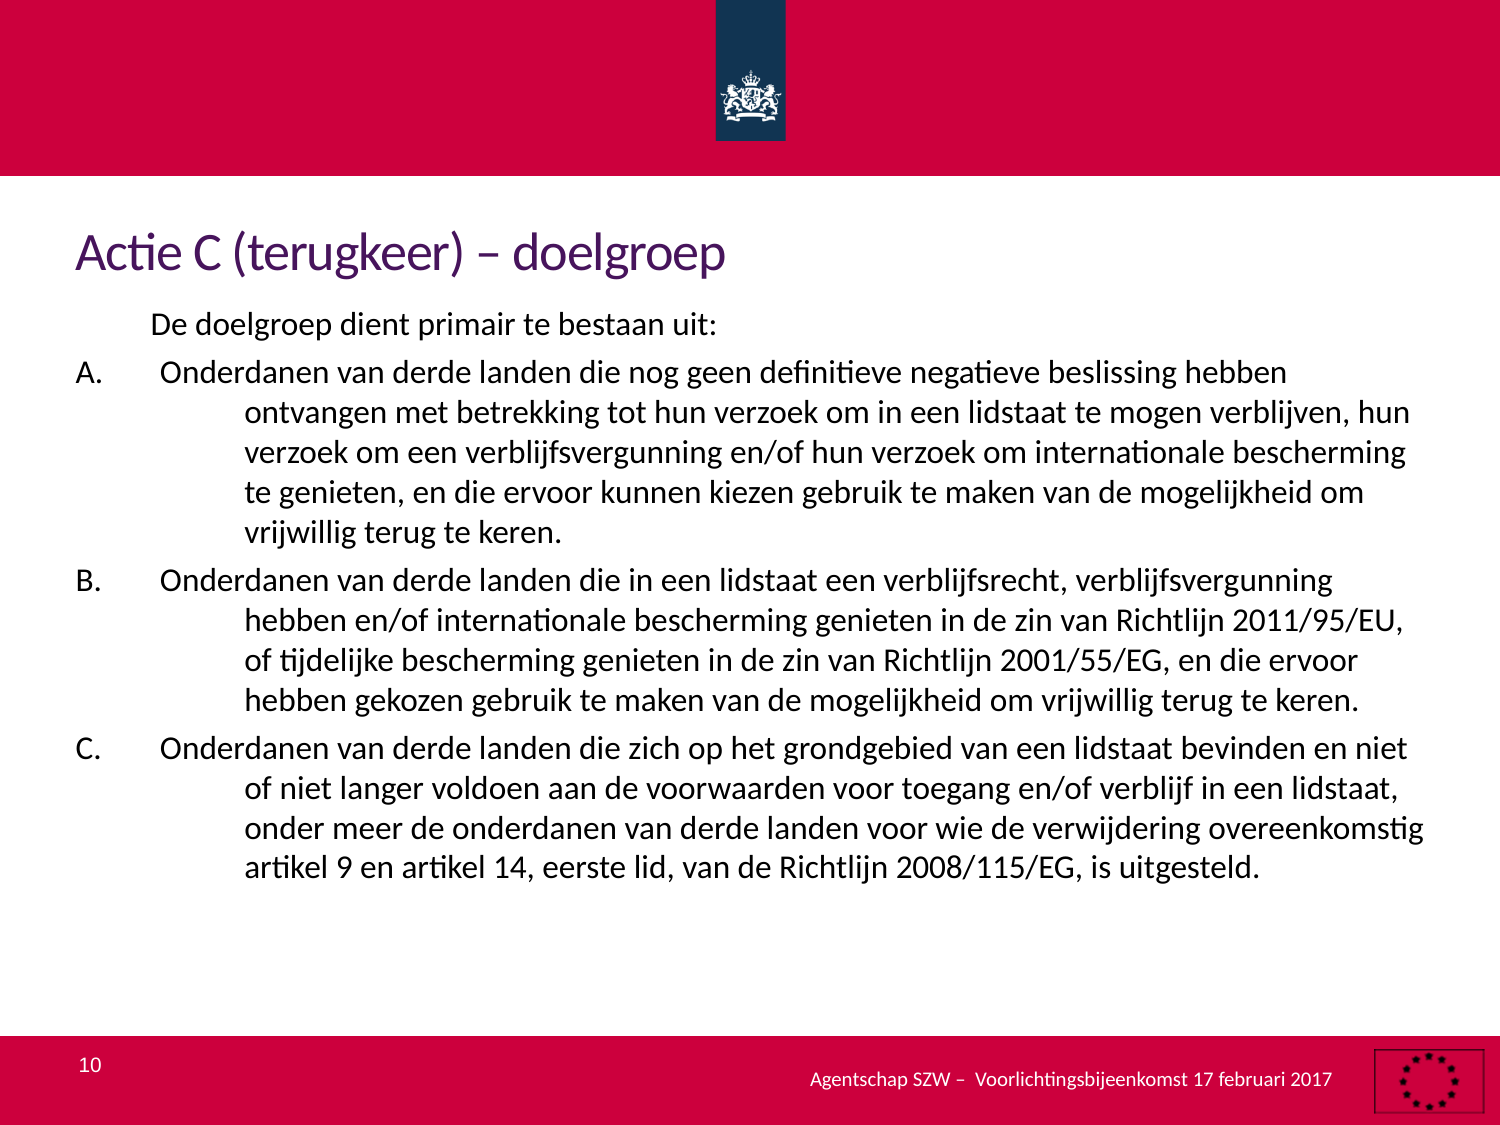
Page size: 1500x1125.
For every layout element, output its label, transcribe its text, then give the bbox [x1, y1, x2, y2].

list De doelgroep dient primair te bestaan uit: Onderdanen van derde landen die nog geen definitieve negatieve beslissing hebben ontvangen met betrekking tot hun verzoek om in een lidstaat te mogen verblijven, hun verzoek om een verblijfsvergunning en/of hun verzoek om internationale bescherming te genieten, en die ervoor kunnen kiezen gebruik te maken van de mogelijkheid om vrijwillig terug te keren. Onderdanen van derde landen die in een lidstaat een verblijfsrecht, verblijfsvergunning hebben en/of internationale bescherming genieten in de zin van Richtlijn 2011/95/EU, of tijdelijke bescherming genieten in de zin van Richtlijn 2001/55/EG, en die ervoor hebben gekozen gebruik te maken van de mogelijkheid om vrijwillig terug te keren. Onderdanen van derde landen die zich op het grondgebied van een lidstaat bevinden en niet of niet langer voldoen aan de voorwaarden voor toegang en/of verblijf in een lidstaat, onder meer de onderdanen van derde landen voor wie de verwijdering overeenkomstig artikel 9 en artikel 14, eerste lid, van de Richtlijn 2008/115/EG, is uitgesteld. [60, 295, 1444, 1046]
text_box [63, 1043, 181, 1104]
text_box Agentschap SZW – Voorlichtingsbijeenkomst 17 februari 2017 [795, 1058, 1374, 1109]
picture [1374, 1049, 1486, 1115]
title Actie C (terugkeer) – doelgroep [60, 202, 1348, 295]
